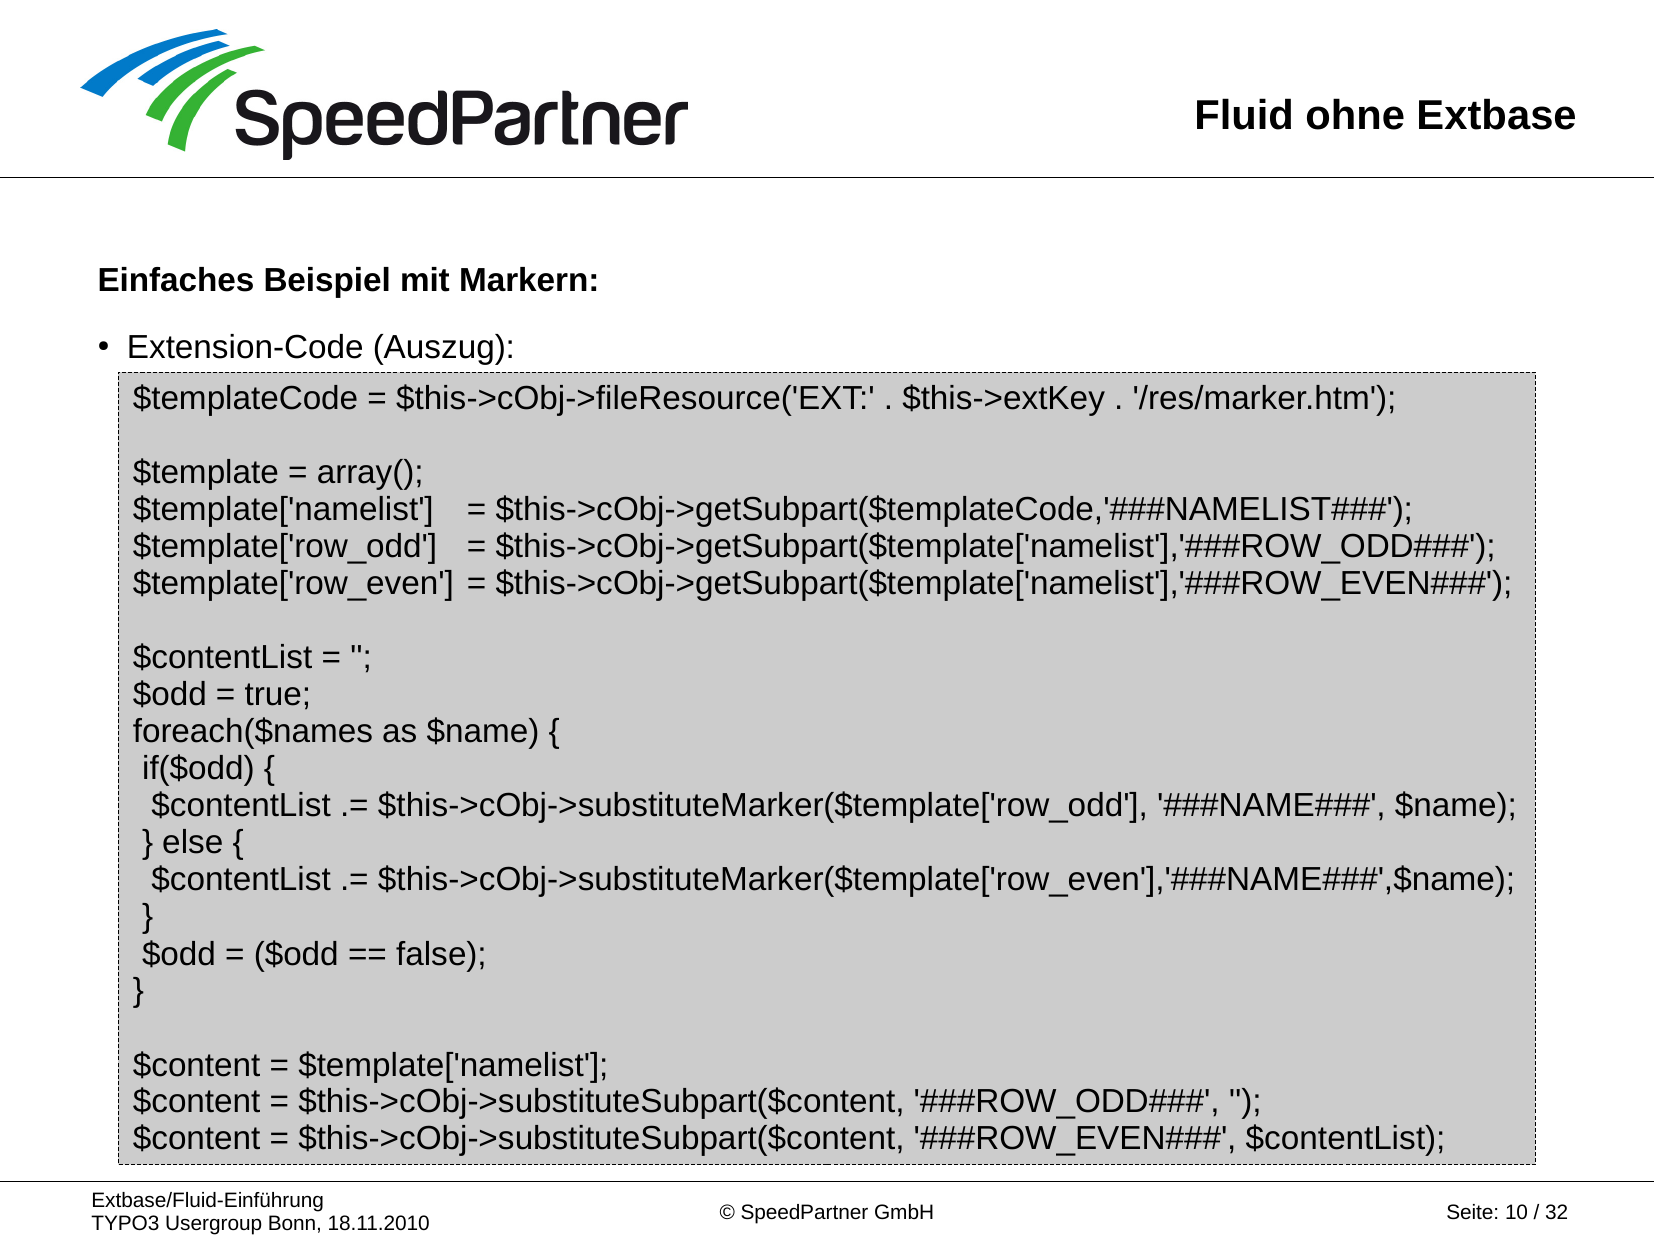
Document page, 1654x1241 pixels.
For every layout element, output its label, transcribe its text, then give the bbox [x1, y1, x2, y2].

text_box Einfaches Beispiel mit Markern: Extension-Code (Auszug): [82, 253, 1565, 1151]
picture [80, 29, 688, 160]
text_box $templateCode = $this->cObj->fileResource('EXT:' . $this->extKey . '/res/marker.htm'); $template = array(); $template['namelist'] = $this->cObj->getSubpart($templateCode,'###NAMELIST###'); $template['row_odd'] = $this->cObj->getSubpart($template['namelist'],'###ROW_ODD###'); $template['row_even'] = $this->cObj->getSubpart($template['namelist'],'###ROW_EVEN###'); $contentList = ''; $odd = true; foreach($names as $name) { if($odd) { $contentList .= $this->cObj->substituteMarker($template['row_odd'], '###NAME###', $name); } else { $contentList .= $this->cObj->substituteMarker($template['row_even'],'###NAME###',$name); } $odd = ($odd == false); } $content = $template['namelist']; $content = $this->cObj->substituteSubpart($content, '###ROW_ODD###', ''); $content = $this->cObj->substituteSubpart($content, '###ROW_EVEN###', $contentList); [118, 372, 1536, 1165]
title Fluid ohne Extbase [590, 70, 1577, 160]
